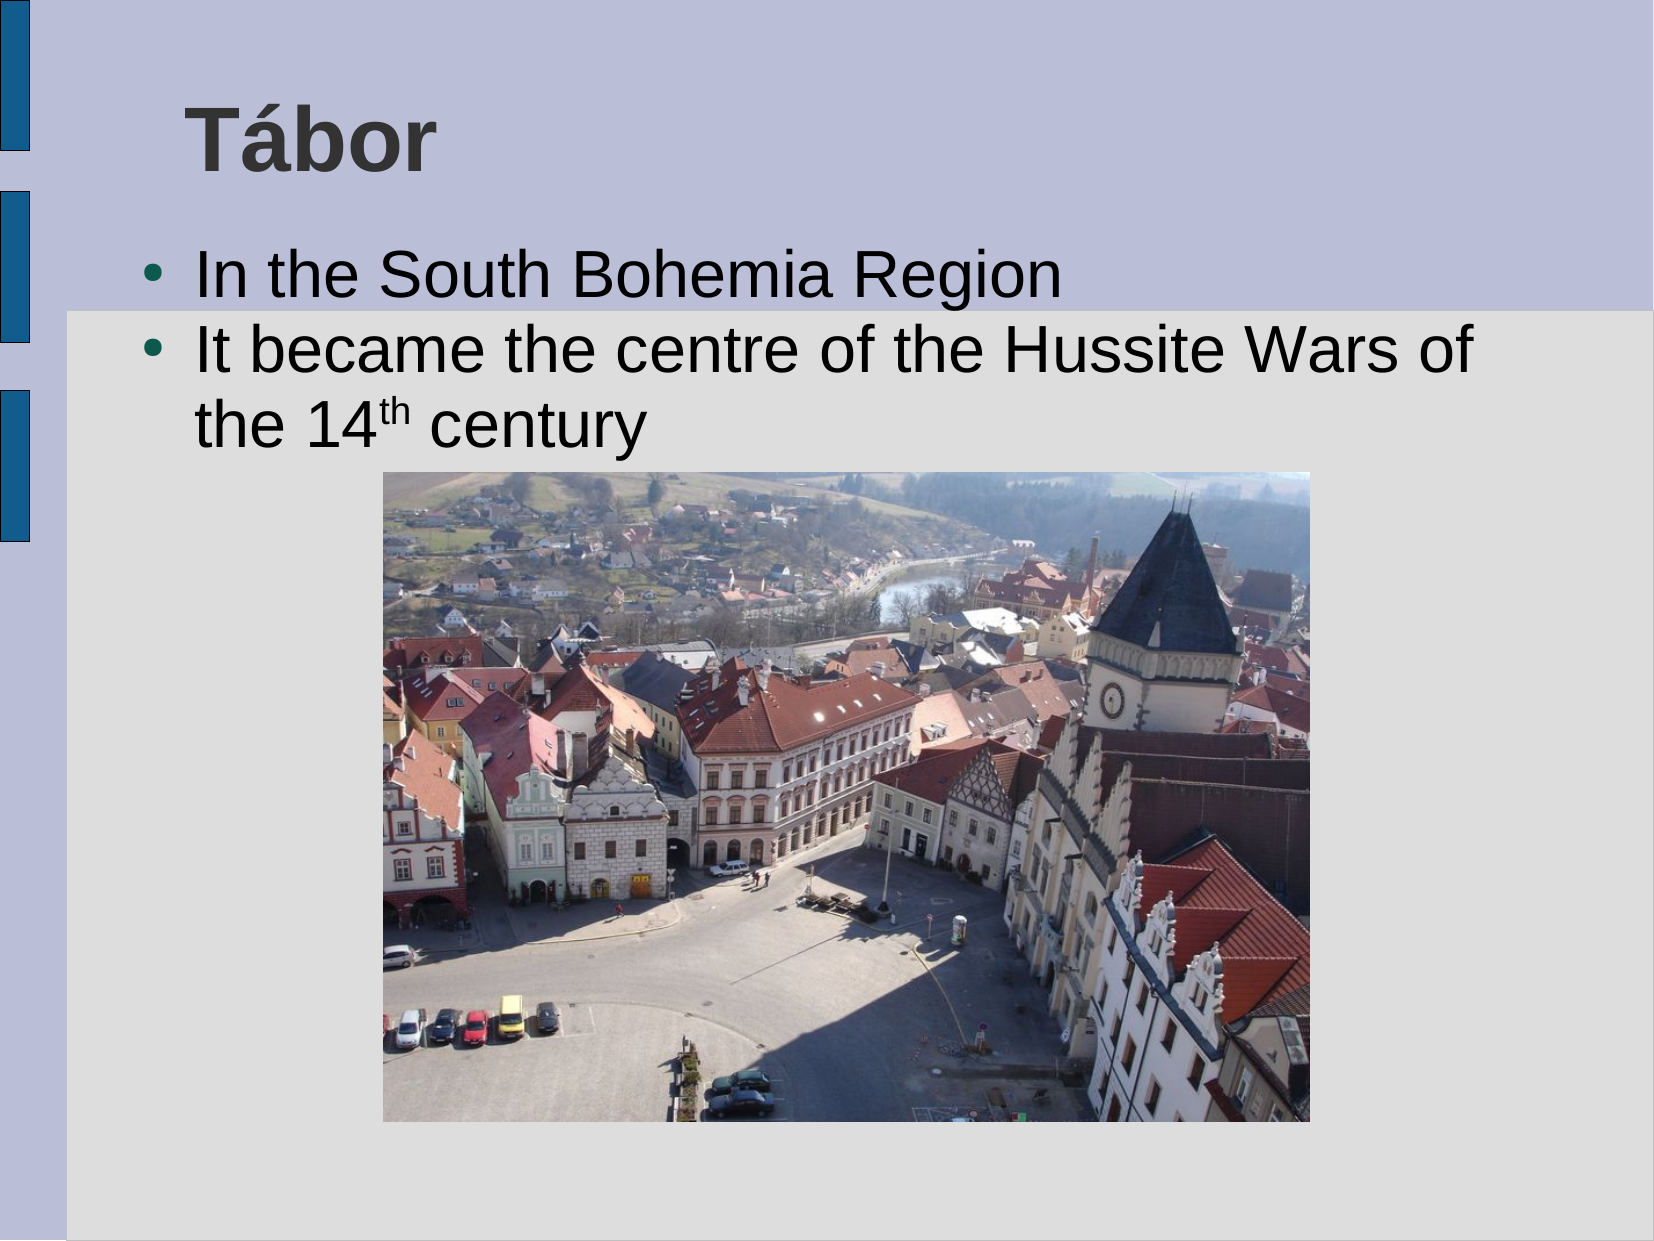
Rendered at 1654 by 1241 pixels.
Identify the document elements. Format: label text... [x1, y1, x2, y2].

picture [383, 472, 1310, 1123]
title Tábor [121, 43, 502, 237]
list In the South Bohemia Region It became the centre of the Hussite Wars of the 14th century [123, 237, 1536, 1004]
